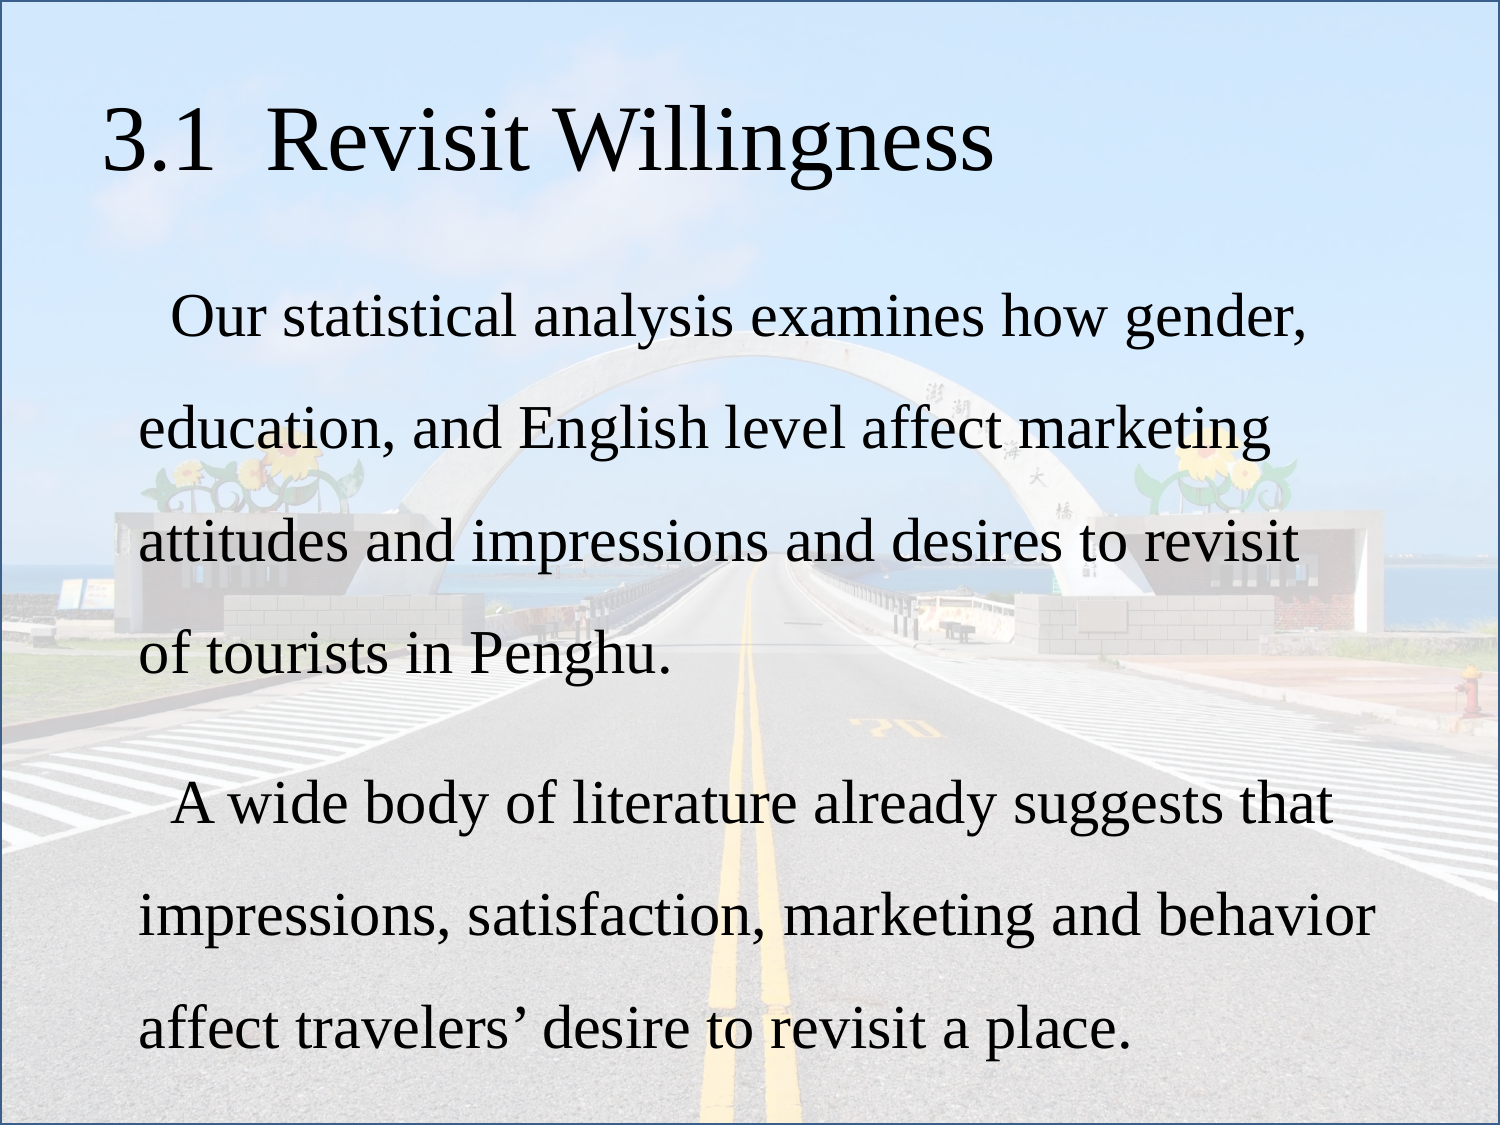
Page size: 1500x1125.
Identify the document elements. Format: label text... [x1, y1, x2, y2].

text_box [0, 0, 1500, 1125]
text_box Our statistical analysis examines how gender, education, and English level affect marketing attitudes and impressions and desires to revisit of tourists in Penghu. [123, 229, 1376, 694]
title 3.1 Revisit Willingness [76, 64, 1022, 202]
text_box A wide body of literature already suggests that impressions, satisfaction, marketing and behavior affect travelers’ desire to revisit a place. [123, 716, 1406, 1069]
